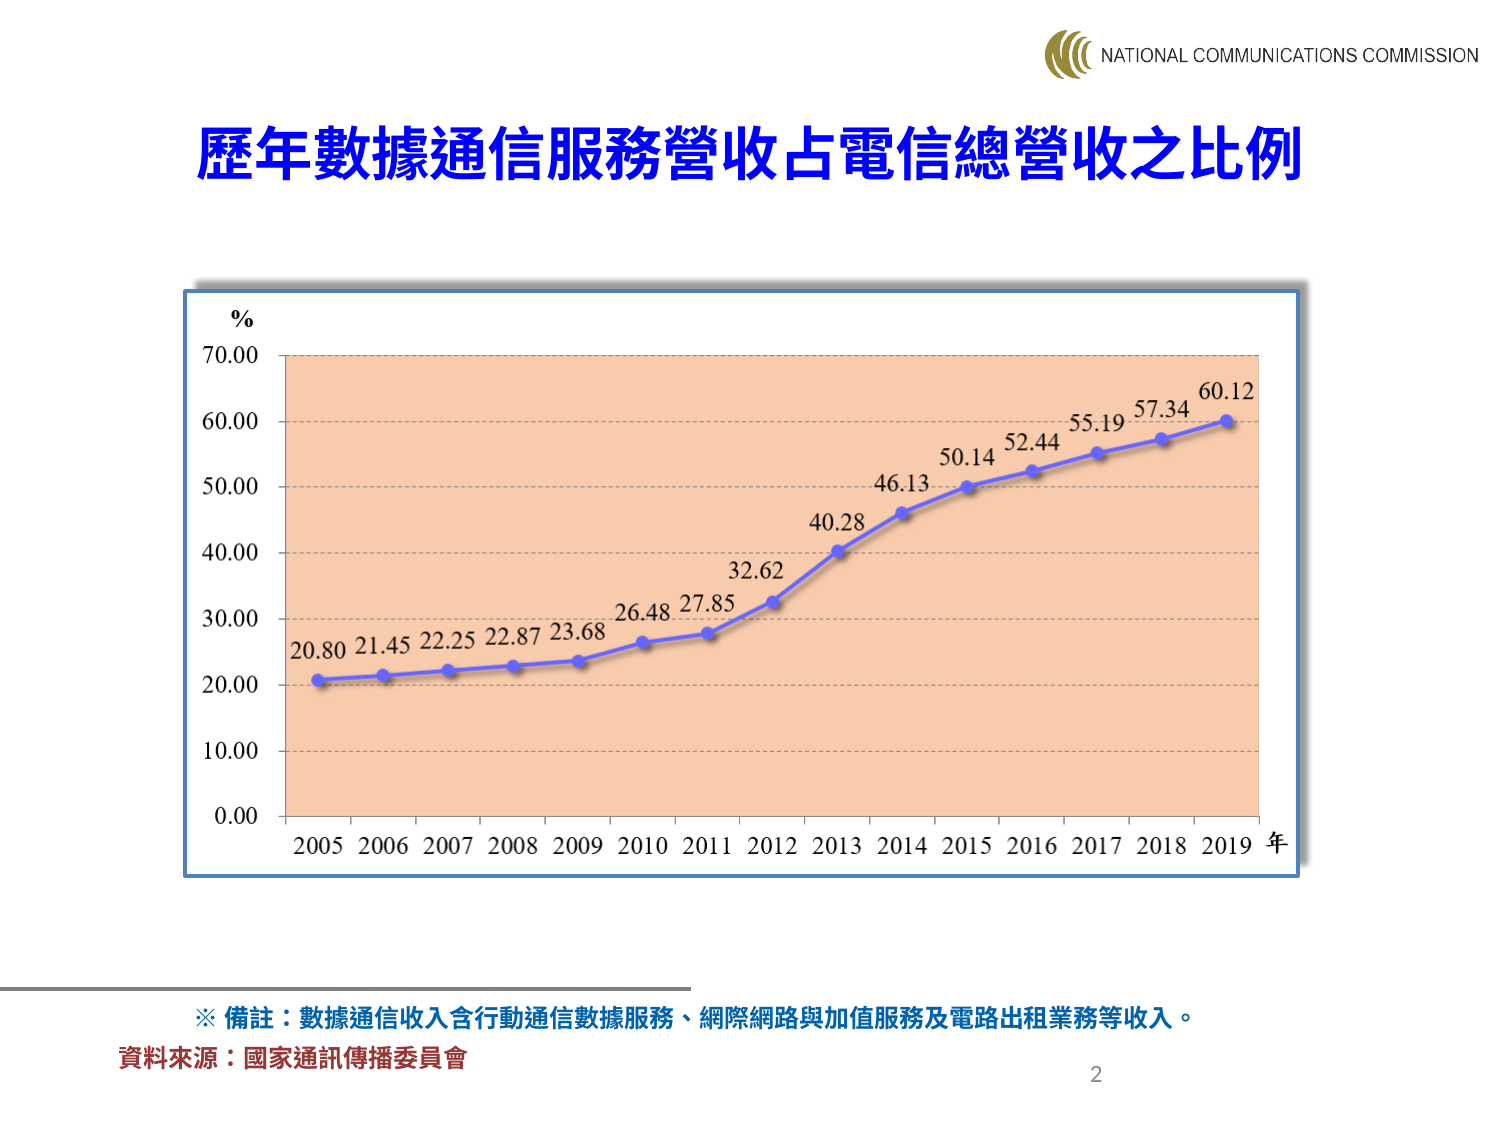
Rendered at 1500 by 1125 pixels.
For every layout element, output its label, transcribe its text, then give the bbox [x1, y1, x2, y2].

text_box 歷年數據通信服務營收占電信總營收之比例 [0, 90, 1500, 216]
text_box [1074, 1042, 1426, 1103]
picture [1045, 30, 1479, 79]
picture [183, 272, 1317, 878]
text_box 資料來源：國家通訊傳播委員會 [0, 1038, 703, 1081]
text_box ※備註：數據通信收入含行動通信數據服務、網際網路與加值服務及電路出租業務等收入。 [0, 988, 1424, 1038]
